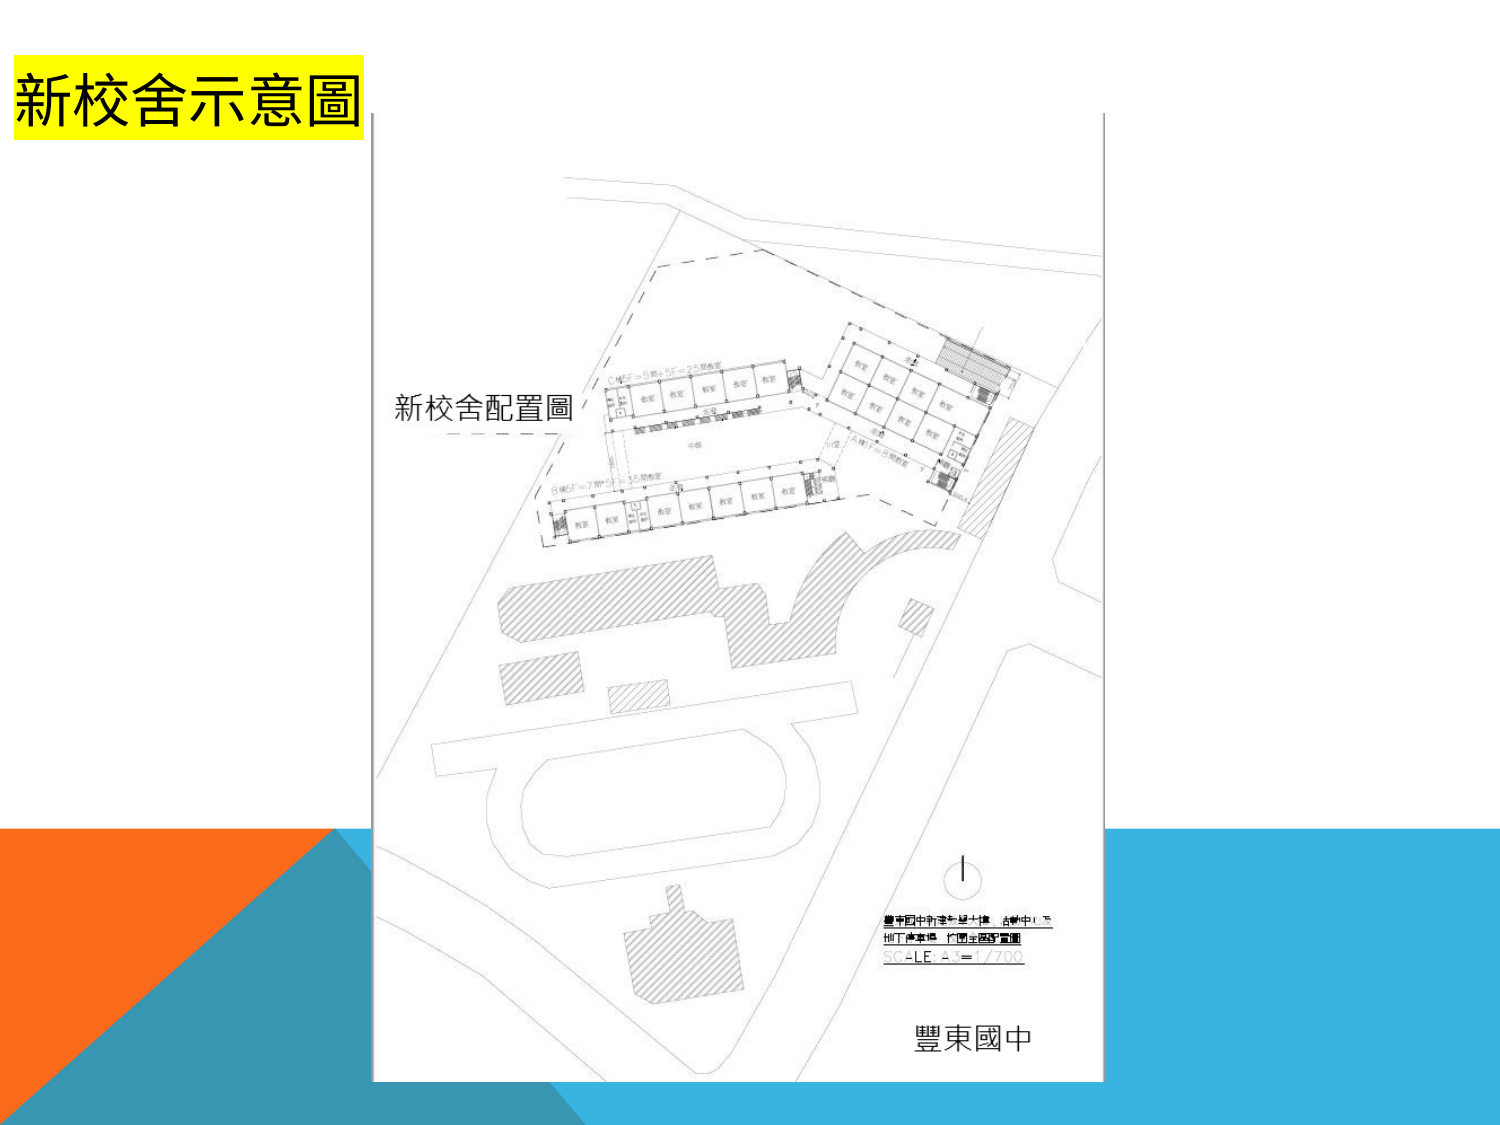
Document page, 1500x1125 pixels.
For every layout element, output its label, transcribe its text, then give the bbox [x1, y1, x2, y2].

picture [371, 113, 1105, 1082]
title 新校舍示意圖 [0, 54, 1234, 145]
